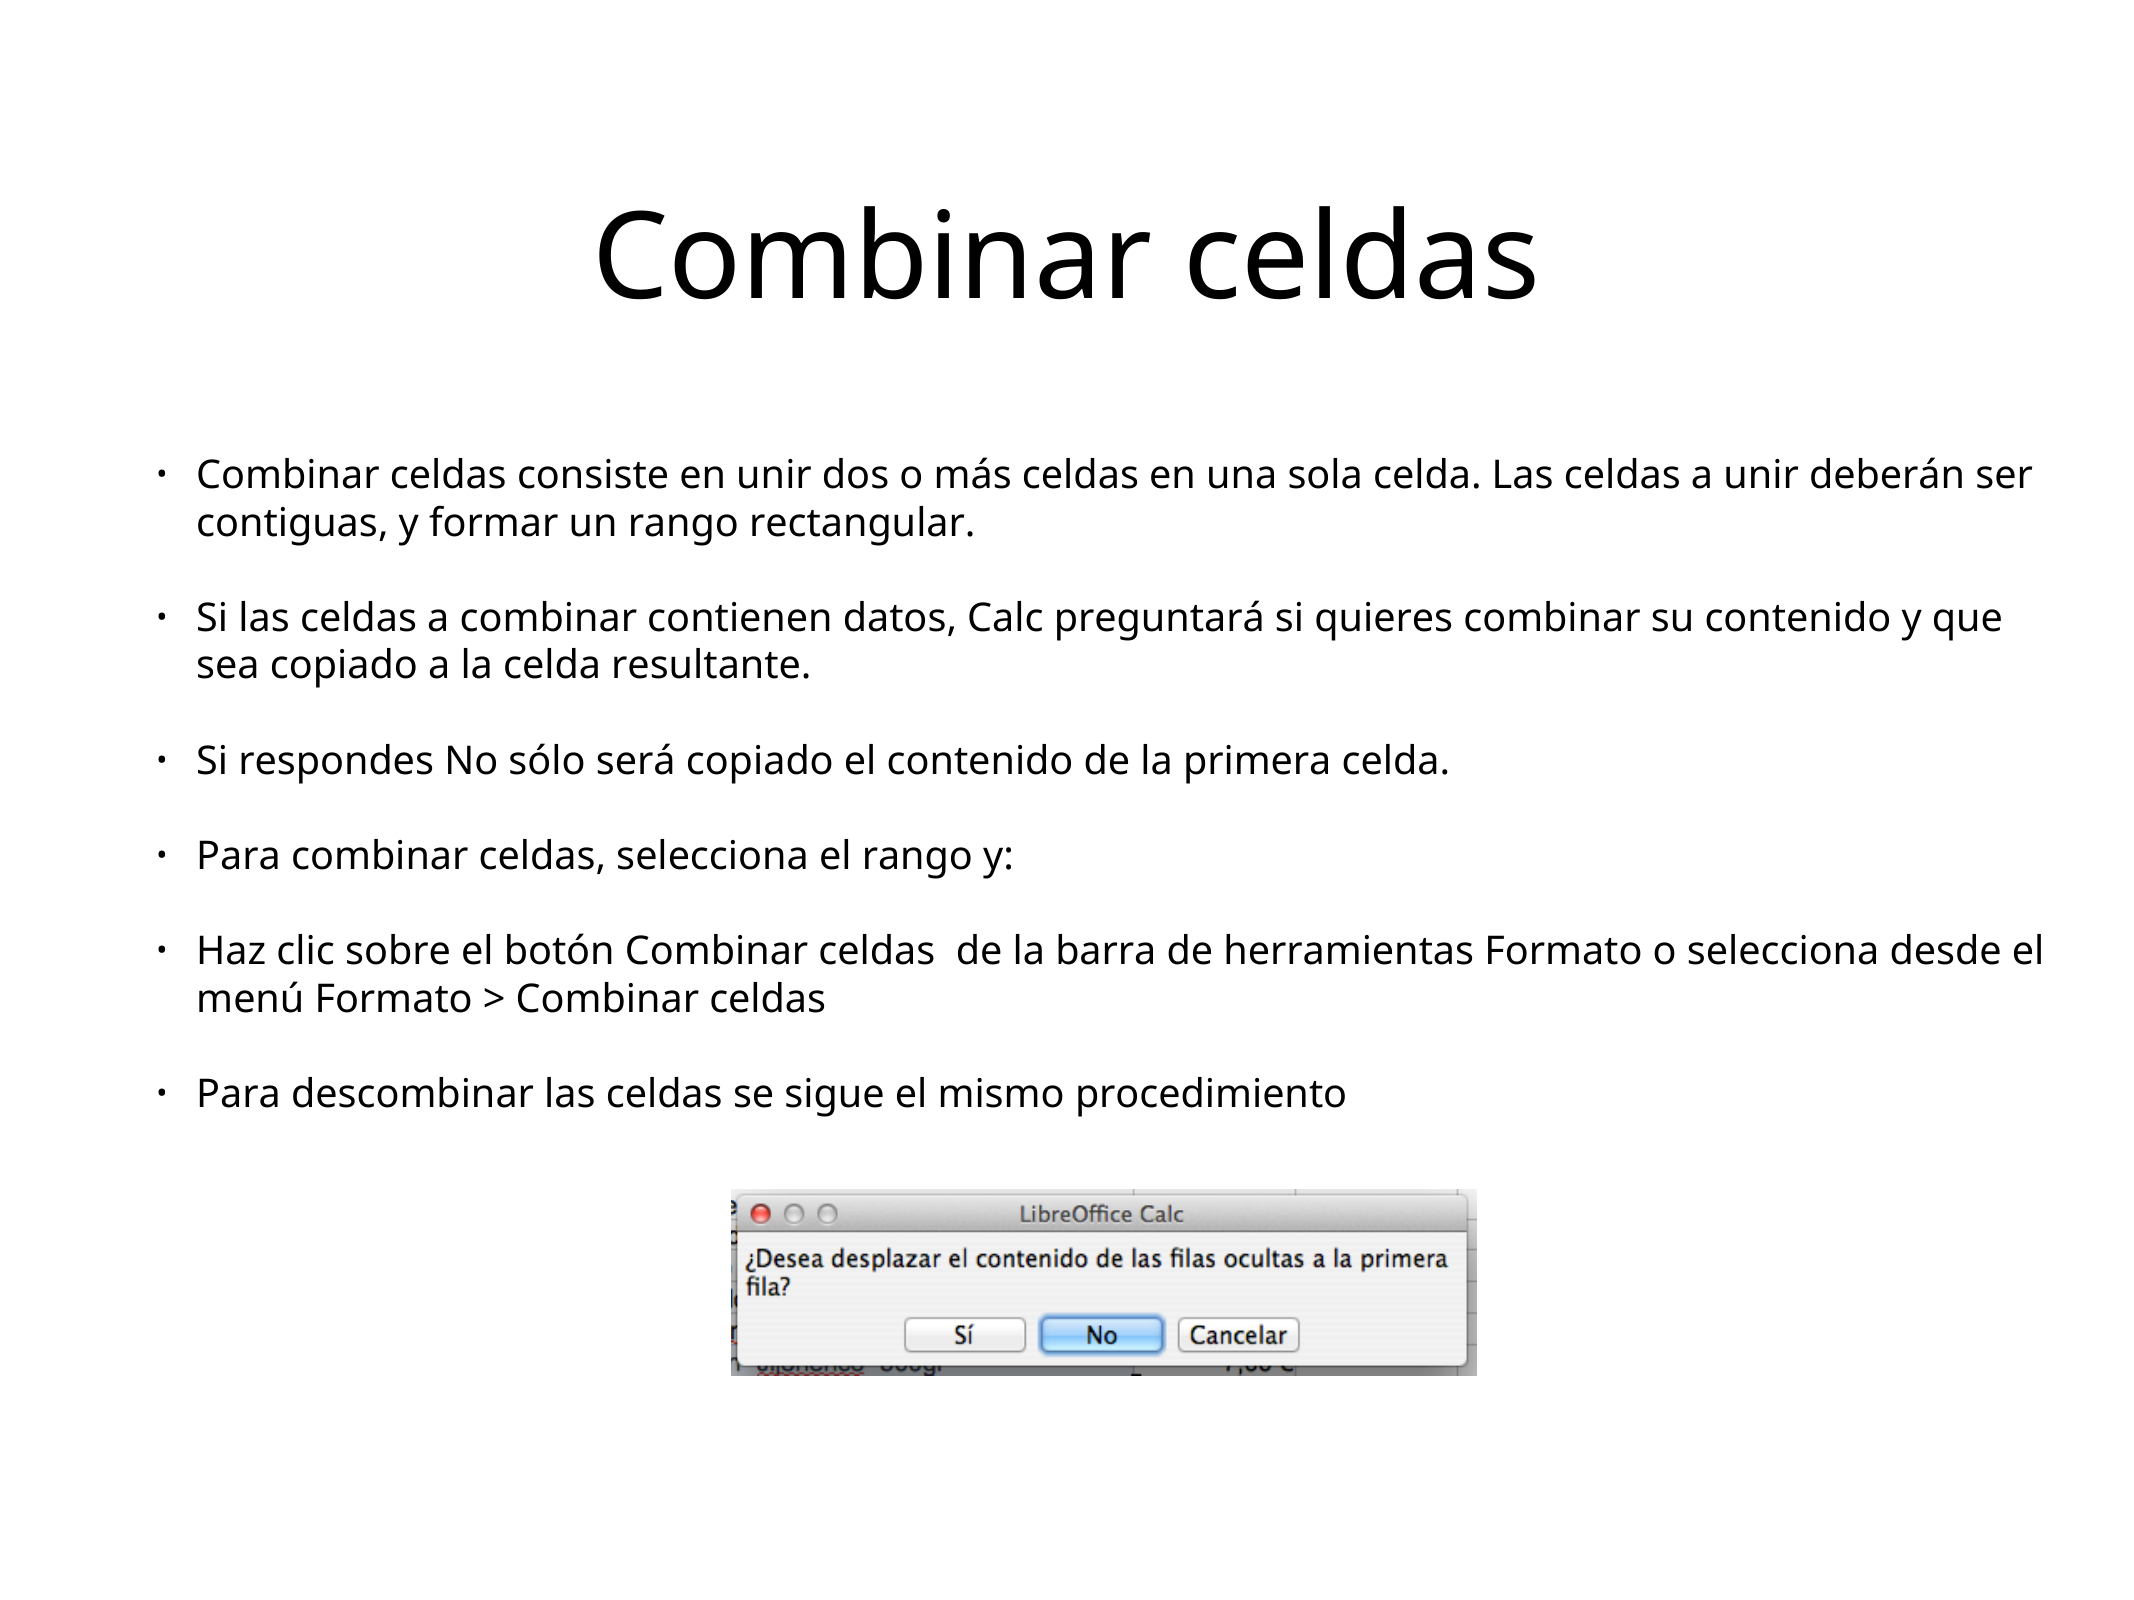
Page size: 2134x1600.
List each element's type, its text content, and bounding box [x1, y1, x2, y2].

list Combinar celdas consiste en unir dos o más celdas en una sola celda. Las celdas a unir deberán ser contiguas, y formar un rango rectangular. Si las celdas a combinar contienen datos, Calc preguntará si quieres combinar su contenido y que sea copiado a la celda resultante. Si respondes No sólo será copiado el contenido de la primera celda. Para combinar celdas, selecciona el rango y: Haz clic sobre el botón Combinar celdas de la barra de herramientas Formato o selecciona desde el menú Formato > Combinar celdas Para descombinar las celdas se sigue el mismo procedimiento [156, 427, 2053, 1138]
title Combinar celdas [156, 72, 1978, 427]
picture [731, 1189, 1477, 1376]
